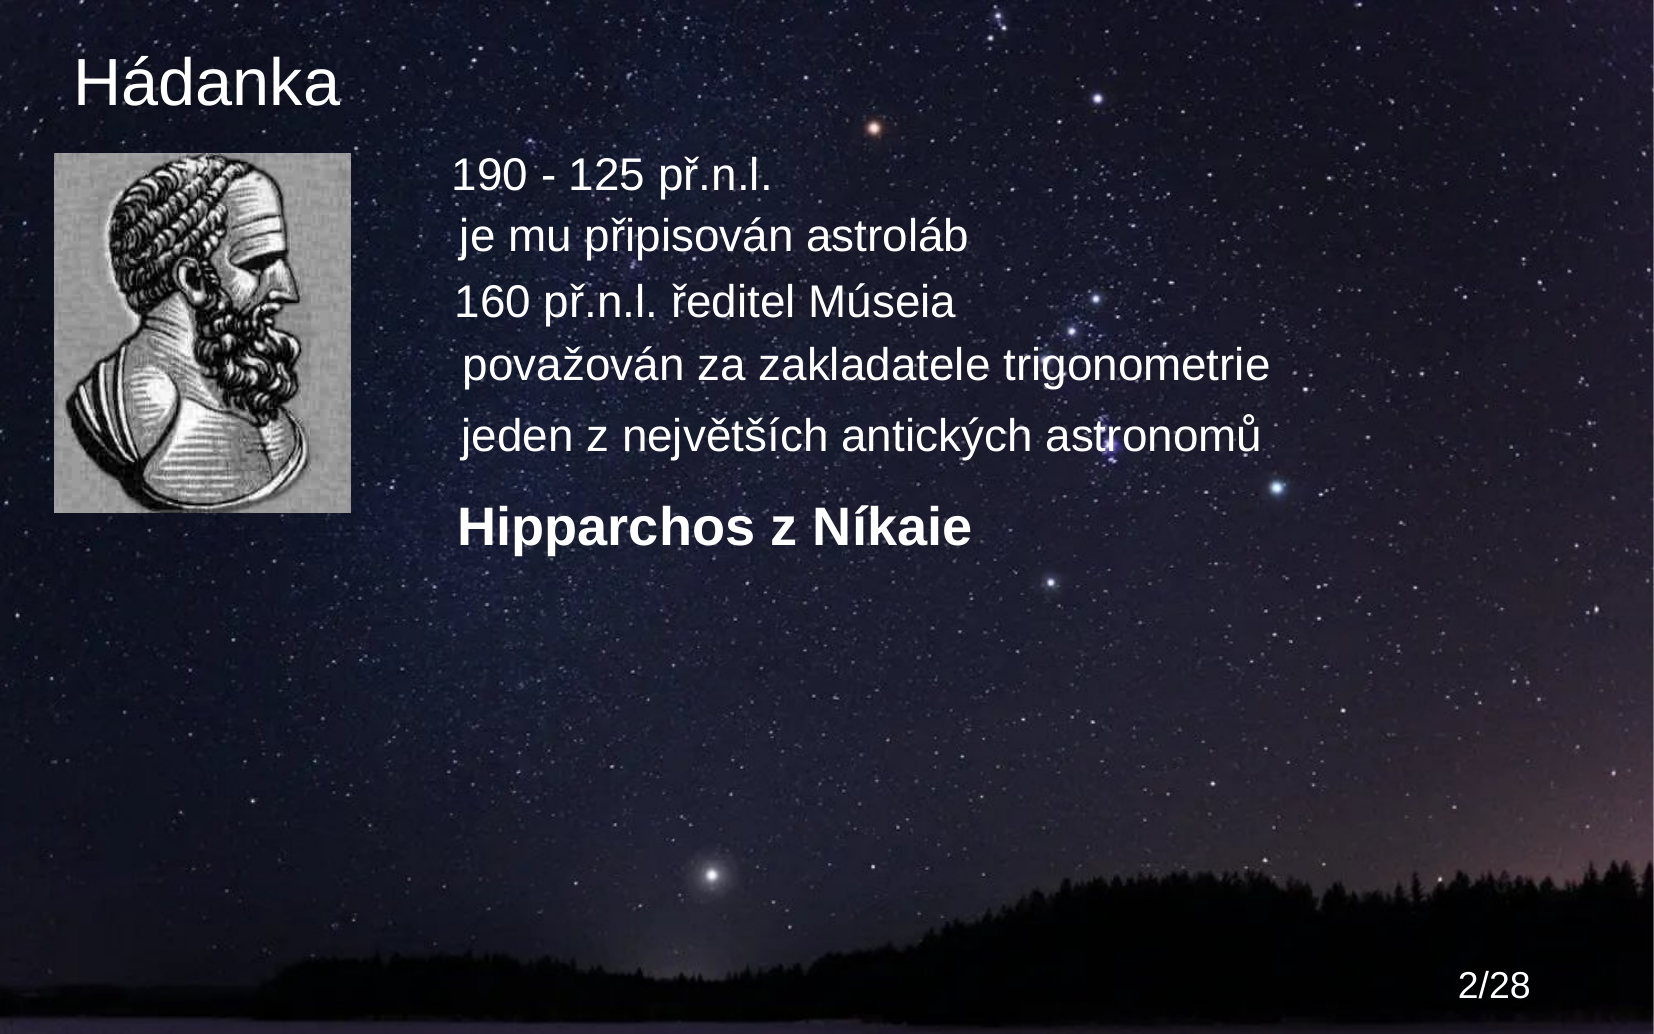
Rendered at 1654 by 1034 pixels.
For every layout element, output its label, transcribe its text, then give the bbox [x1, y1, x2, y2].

text_box Hádanka [59, 37, 1123, 128]
text_box jeden z největších antických astronomů [446, 402, 1509, 469]
text_box <číslo>/28 [1468, 957, 1654, 1028]
text_box je mu připisován astroláb [445, 202, 1507, 269]
text_box Hipparchos z Níkaie [442, 489, 1005, 566]
text_box 190 - 125 př.n.l. [437, 141, 820, 208]
text_box 160 př.n.l. ředitel Múseia [439, 269, 1502, 336]
picture [0, 0, 1654, 1034]
text_box považován za zakladatele trigonometrie [447, 331, 1510, 398]
